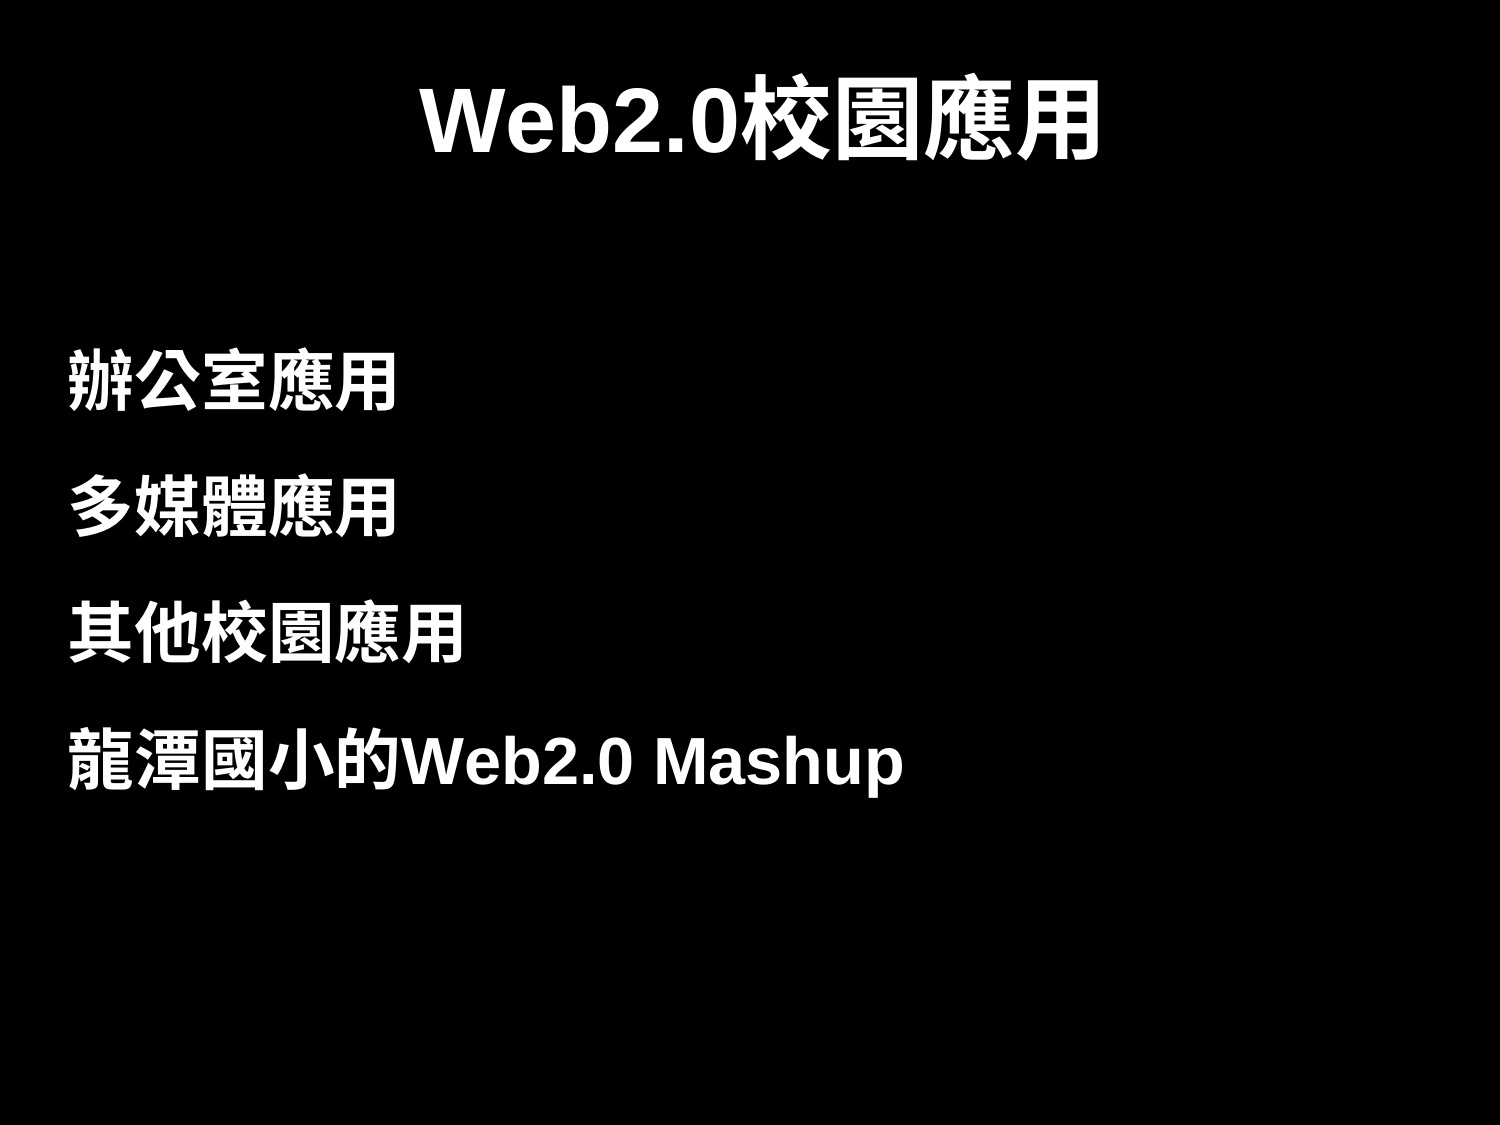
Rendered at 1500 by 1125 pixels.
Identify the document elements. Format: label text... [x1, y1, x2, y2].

title Web2.0校園應用 [50, 56, 1477, 168]
list 辦公室應用 多媒體應用 其他校園應用 龍潭國小的Web2.0 Mashup [50, 223, 1450, 945]
